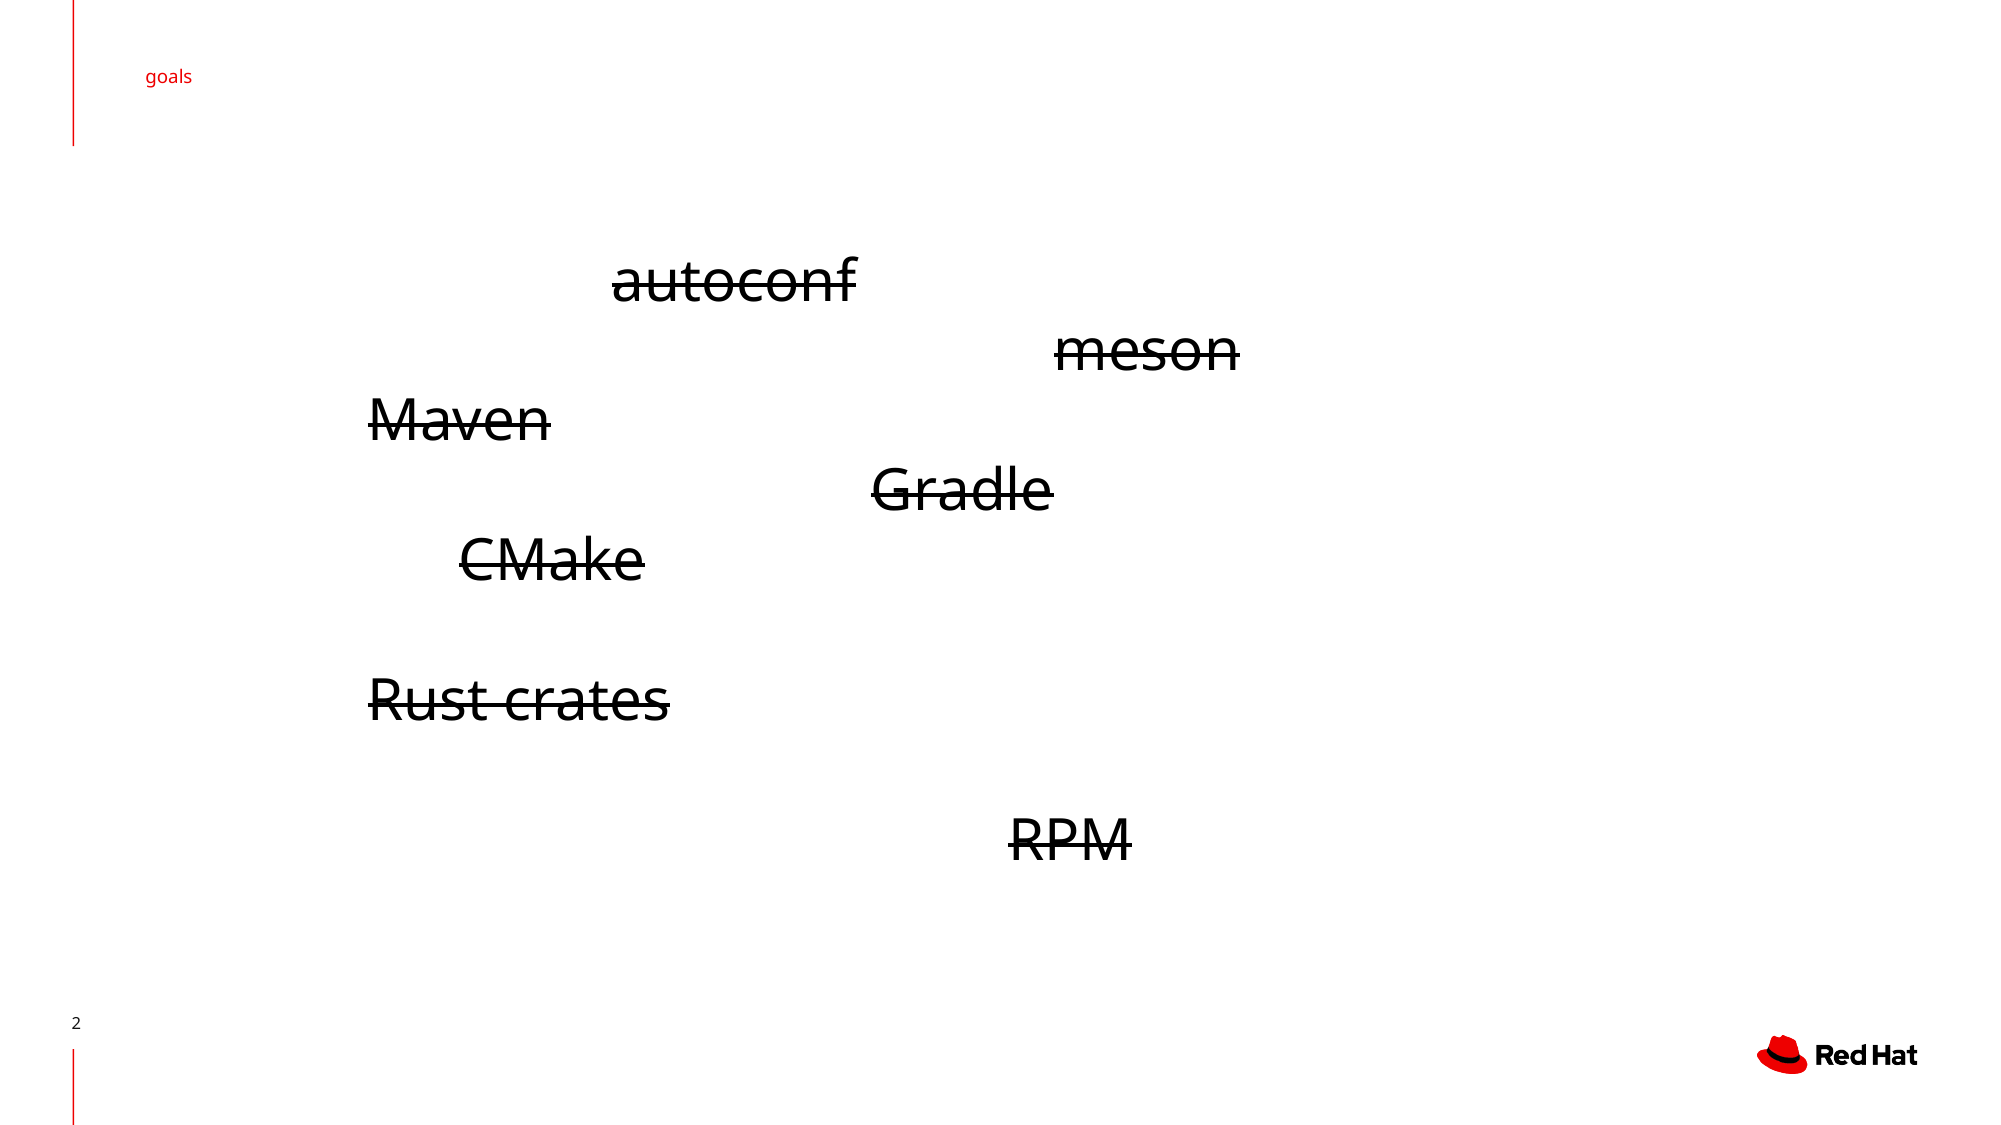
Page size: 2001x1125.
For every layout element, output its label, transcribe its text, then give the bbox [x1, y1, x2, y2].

text_box autoconf meson Maven Gradle CMake Rust crates RPM [154, 235, 1807, 880]
picture [1757, 1035, 1918, 1074]
text_box goals [73, 9, 918, 144]
